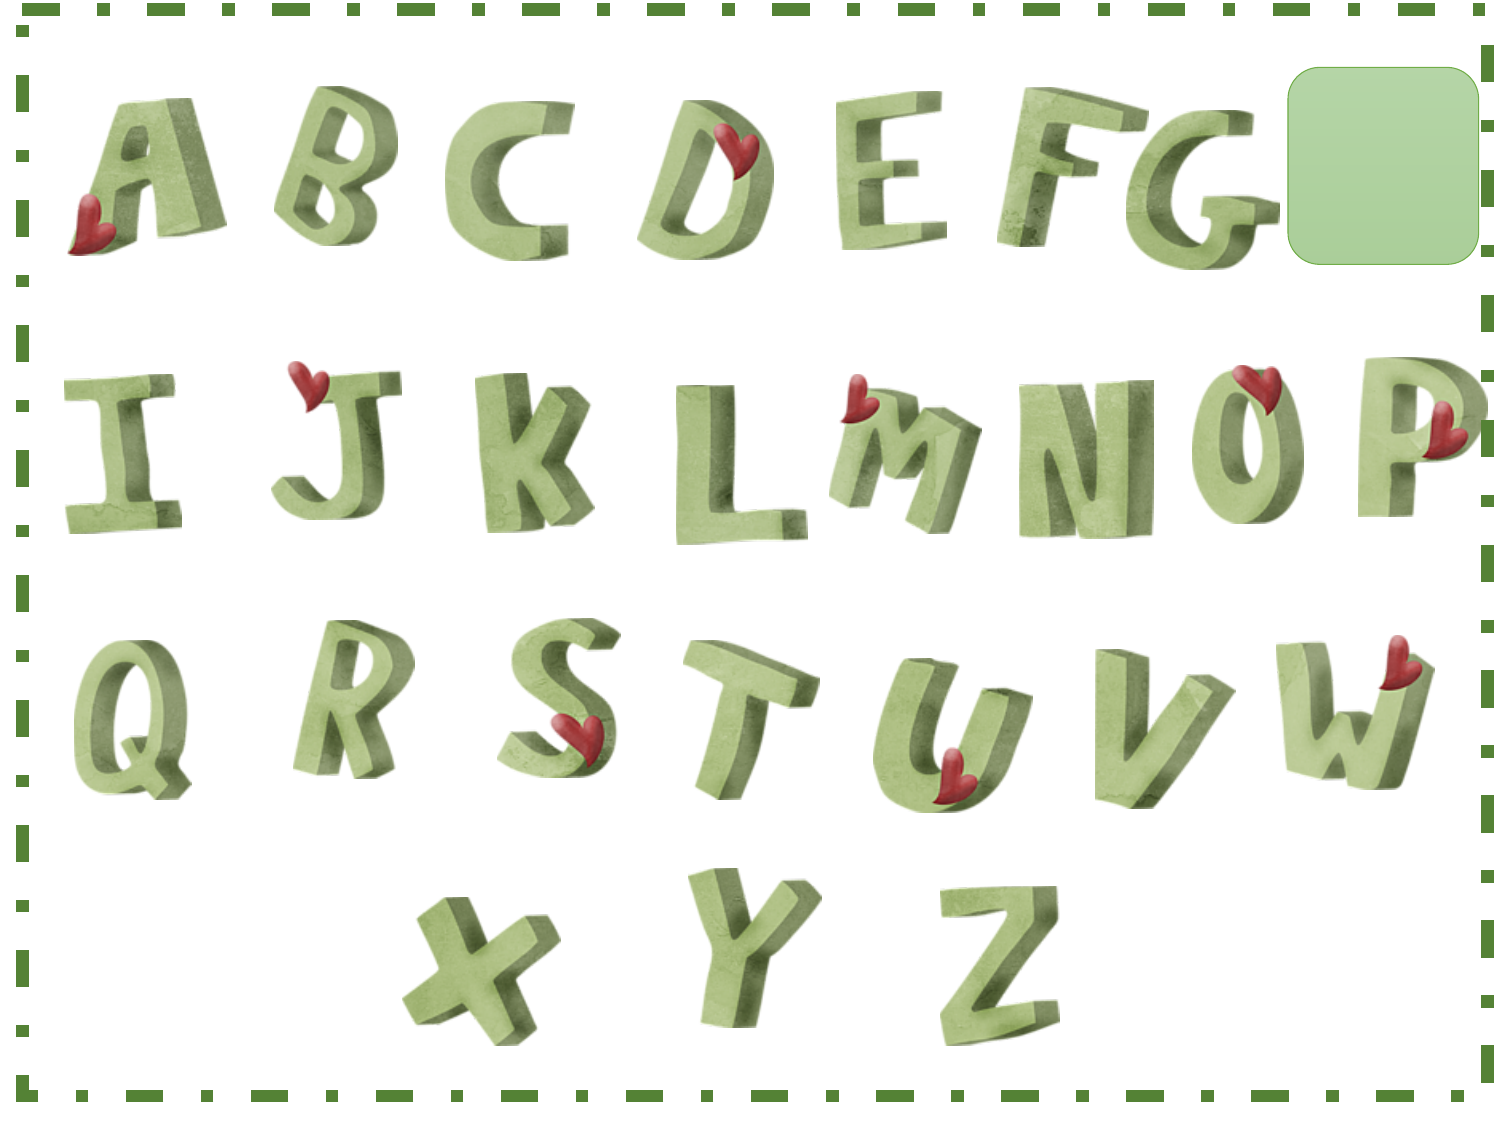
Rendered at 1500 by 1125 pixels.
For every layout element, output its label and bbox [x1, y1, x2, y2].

picture [836, 91, 947, 250]
picture [67, 98, 227, 257]
picture [676, 385, 808, 545]
picture [402, 897, 561, 1046]
picture [293, 620, 415, 779]
picture [274, 86, 398, 246]
text_box [1287, 67, 1479, 265]
picture [688, 868, 822, 1028]
picture [940, 886, 1060, 1046]
picture [1276, 635, 1435, 790]
picture [637, 100, 774, 260]
picture [475, 373, 595, 533]
picture [1019, 380, 1154, 539]
picture [683, 640, 820, 800]
picture [74, 640, 192, 800]
picture [997, 87, 1280, 270]
picture [829, 374, 982, 534]
picture [1358, 357, 1488, 517]
picture [1192, 365, 1304, 524]
picture [497, 618, 621, 778]
picture [445, 101, 575, 261]
picture [1095, 649, 1236, 809]
picture [271, 361, 402, 520]
picture [64, 374, 182, 534]
picture [873, 658, 1033, 813]
